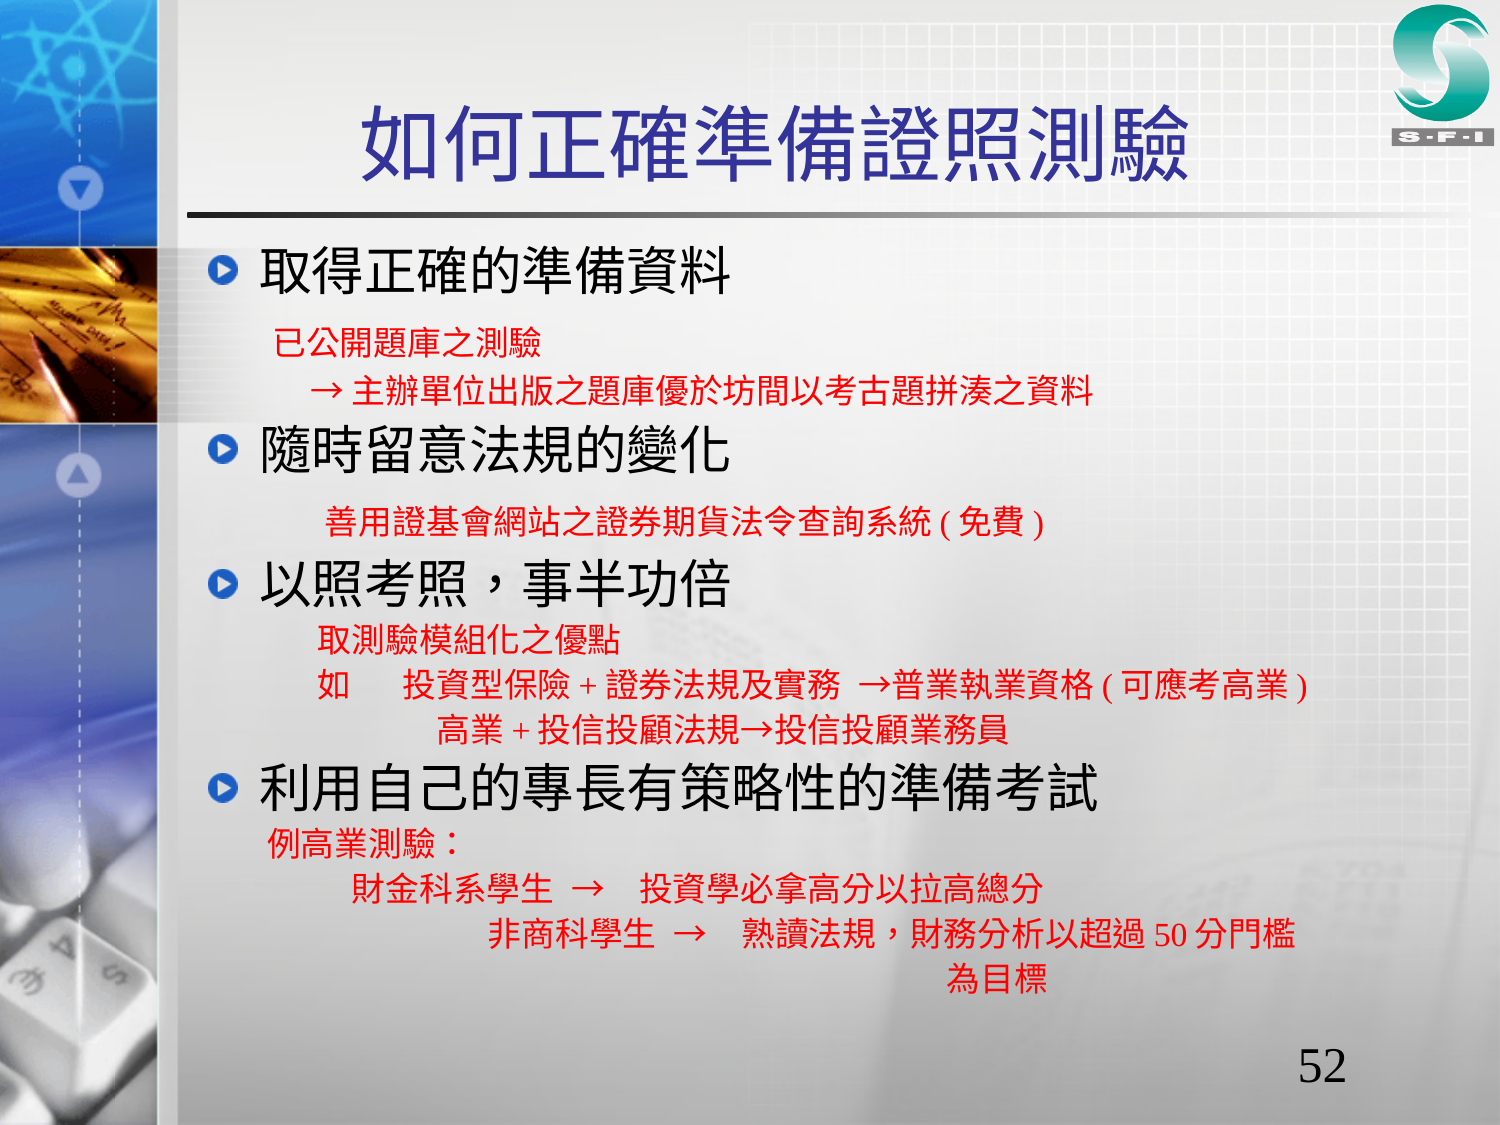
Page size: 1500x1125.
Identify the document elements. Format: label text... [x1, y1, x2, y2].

title 如何正確準備證照測驗 [188, 101, 1363, 201]
list 取得正確的準備資料 已公開題庫之測驗 →主辦單位出版之題庫優於坊間以考古題拼湊之資料 隨時留意法規的變化 善用證基會網站之證券期貨法令查詢系統(免費) 以照考照，事半功倍 取測驗模組化之優點 如 投資型保險+證券法規及實務 →普業執業資格(可應考高業) 高業+投信投顧法規→投信投顧業務員 利用自己的專長有策略性的準備考試 例高業測驗： 財金科系學生 → 投資學必拿高分以拉高總分 非商科學生 → 熟讀法規，財務分析以超過50分門檻 為目標 [193, 237, 1363, 1006]
picture [0, 0, 1500, 1125]
